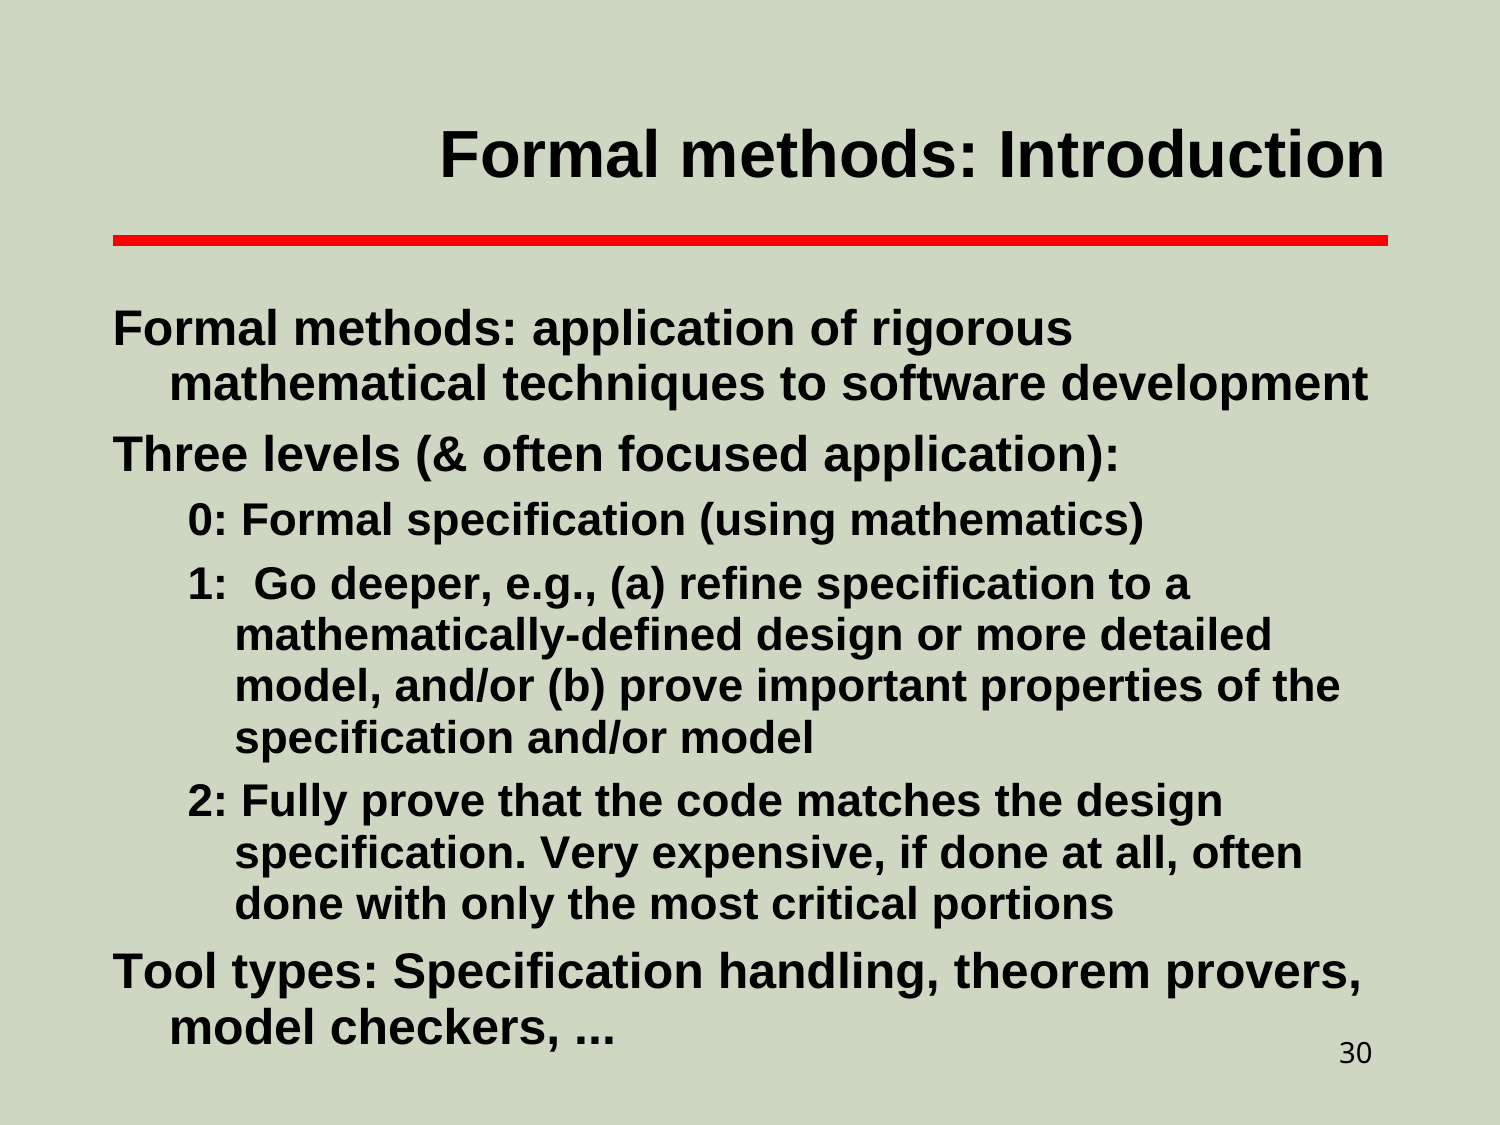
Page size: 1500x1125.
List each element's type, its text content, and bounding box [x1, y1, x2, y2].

list Formal methods: application of rigorous mathematical techniques to software development Three levels (& often focused application): 0: Formal specification (using mathematics) 1: Go deeper, e.g., (a) refine specification to a mathematically-defined design or more detailed model, and/or (b) prove important properties of the specification and/or model 2: Fully prove that the code matches the design specification. Very expensive, if done at all, often done with only the most critical portions Tool types: Specification handling, theorem provers, model checkers, ... [112, 299, 1388, 1111]
title Formal methods: Introduction [337, 85, 1388, 224]
